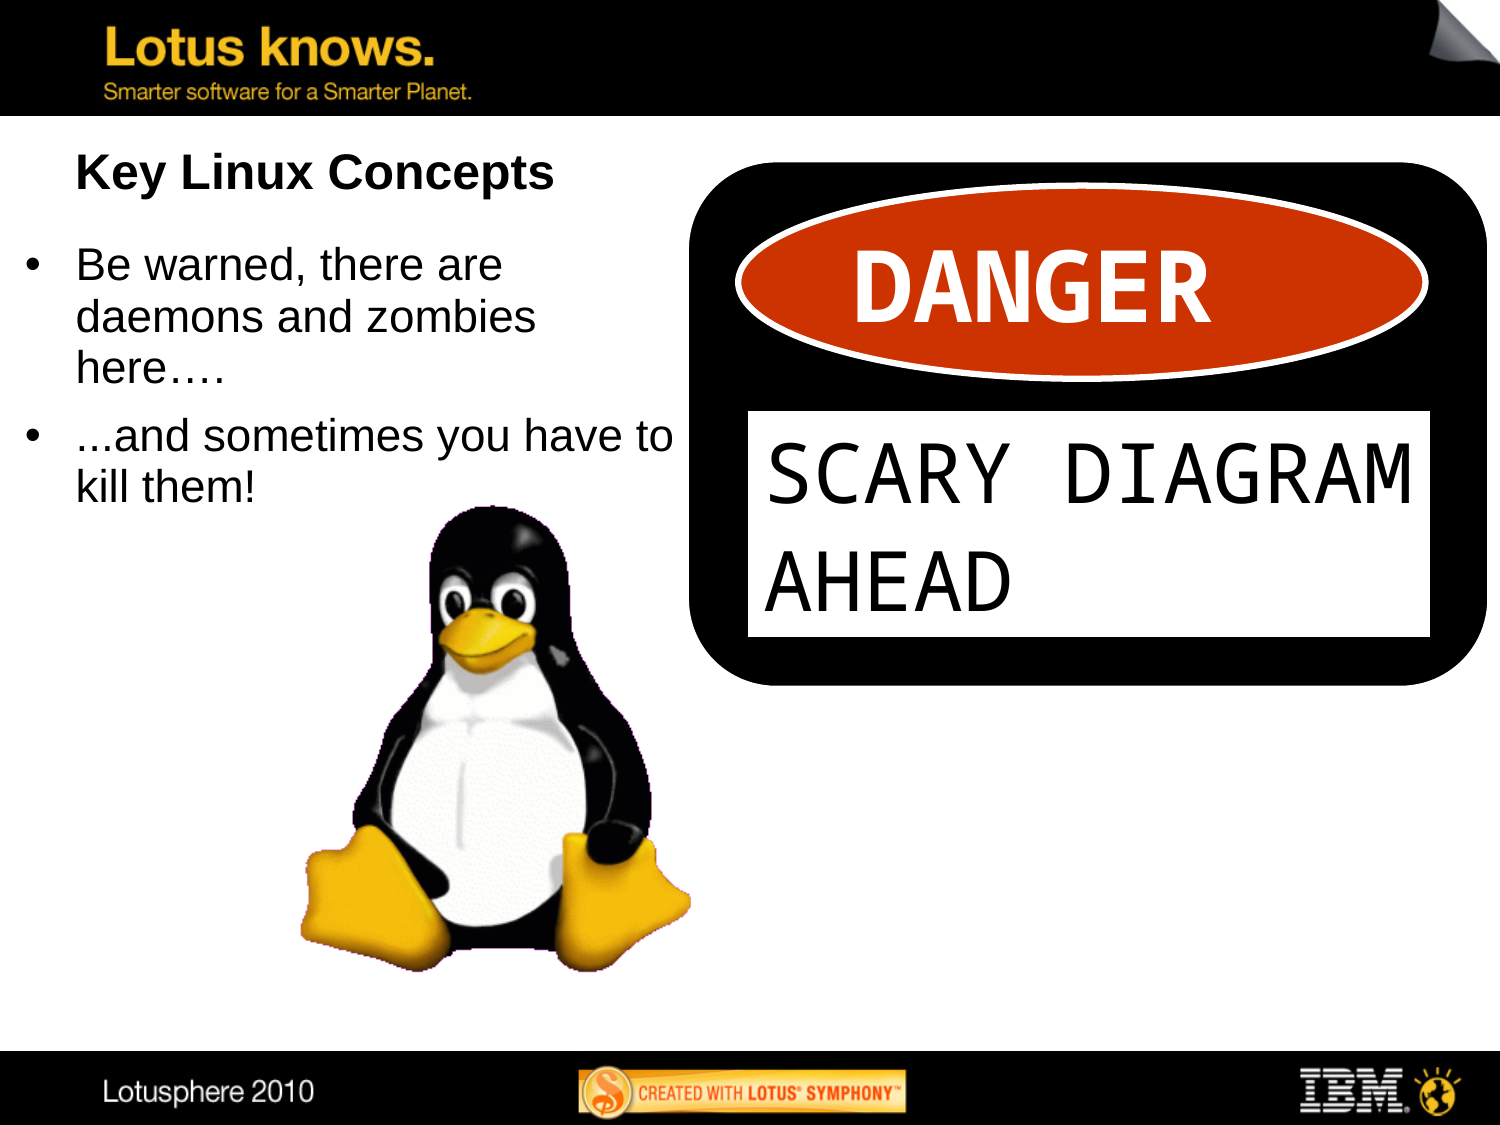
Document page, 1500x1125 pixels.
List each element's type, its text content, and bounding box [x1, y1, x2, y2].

picture [262, 449, 774, 1013]
text_box [675, 149, 1500, 700]
picture [0, 0, 1500, 114]
text_box SCARY DIAGRAM AHEAD [749, 411, 1429, 637]
title Key Linux Concepts [74, 137, 1475, 200]
text_box DANGER [738, 185, 1426, 379]
list Be warned, there are daemons and zombies here…. ...and sometimes you have to kill them! [24, 237, 675, 1026]
picture [0, 1053, 1500, 1125]
